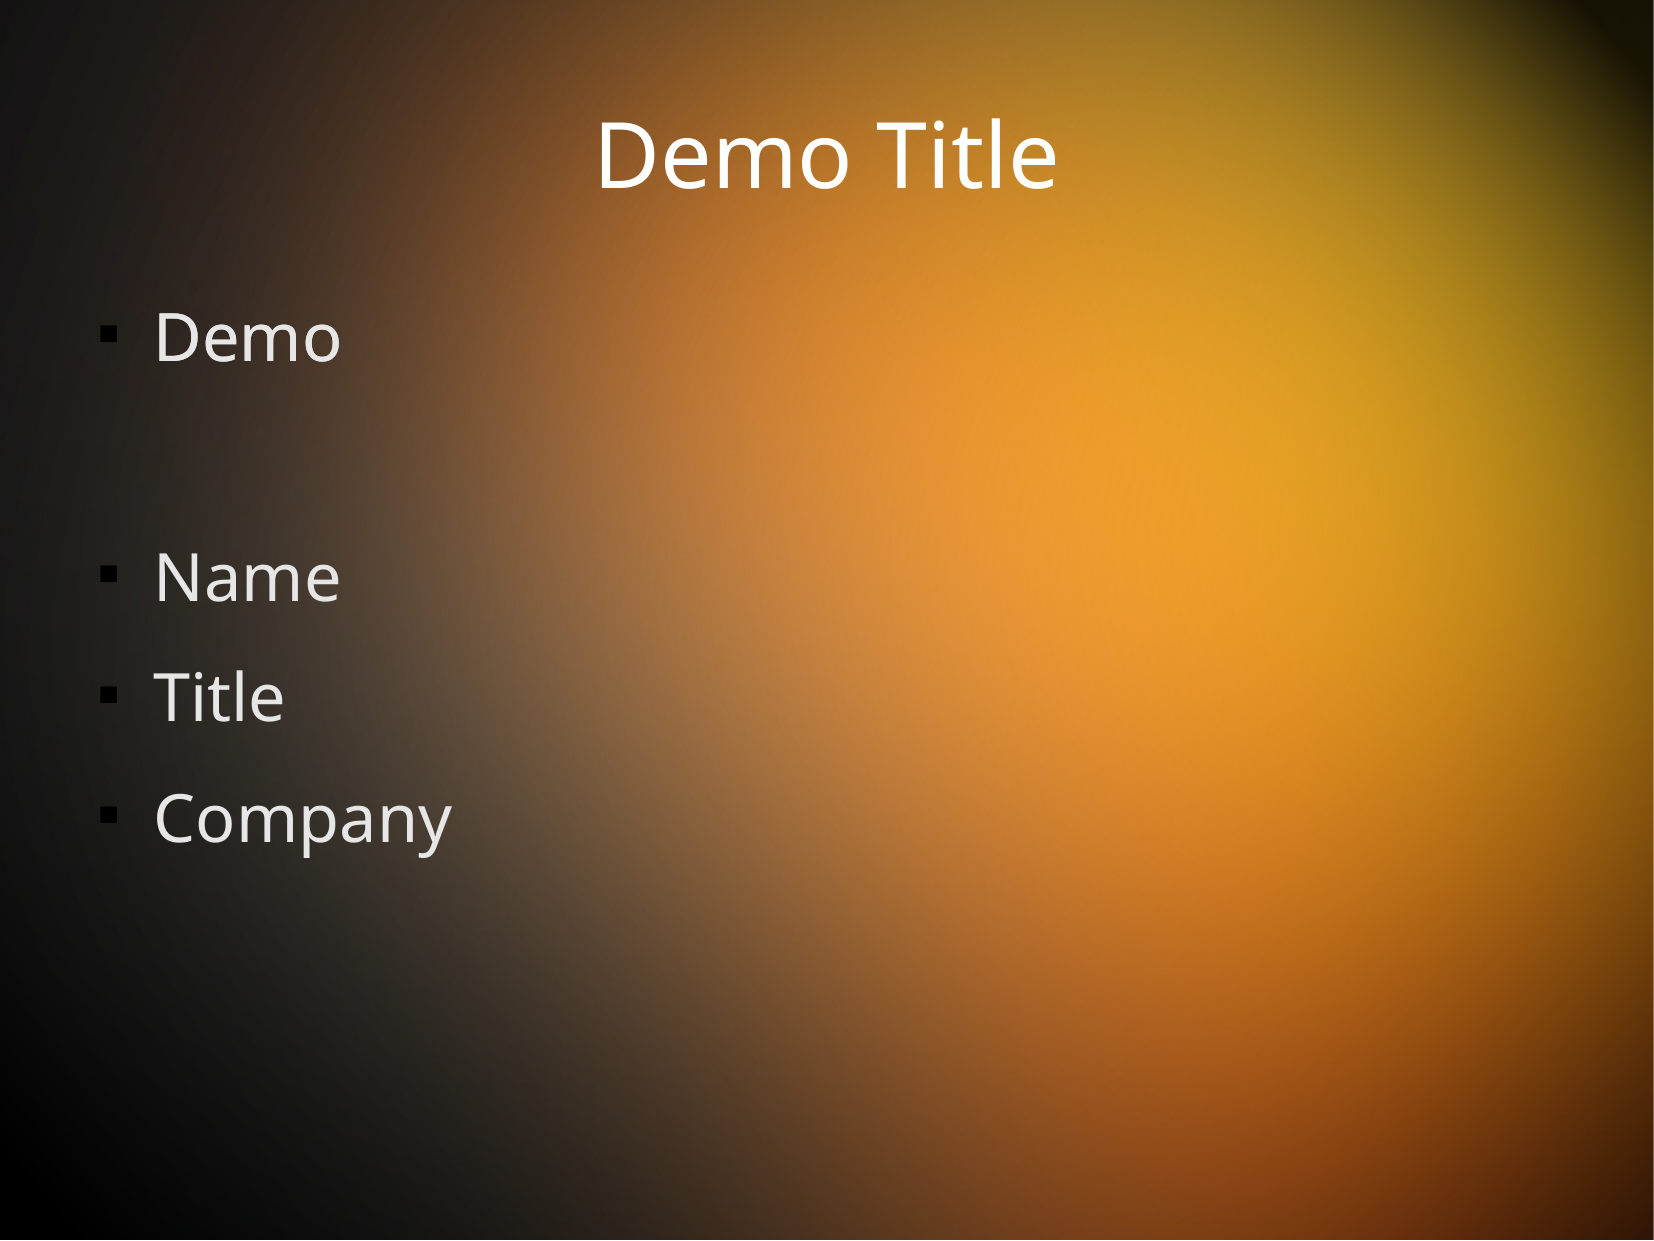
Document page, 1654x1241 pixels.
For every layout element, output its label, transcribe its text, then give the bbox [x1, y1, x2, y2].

picture [0, 0, 1654, 1240]
list Demo Name Title Company [82, 290, 1571, 794]
title Demo Title [82, 49, 1571, 257]
